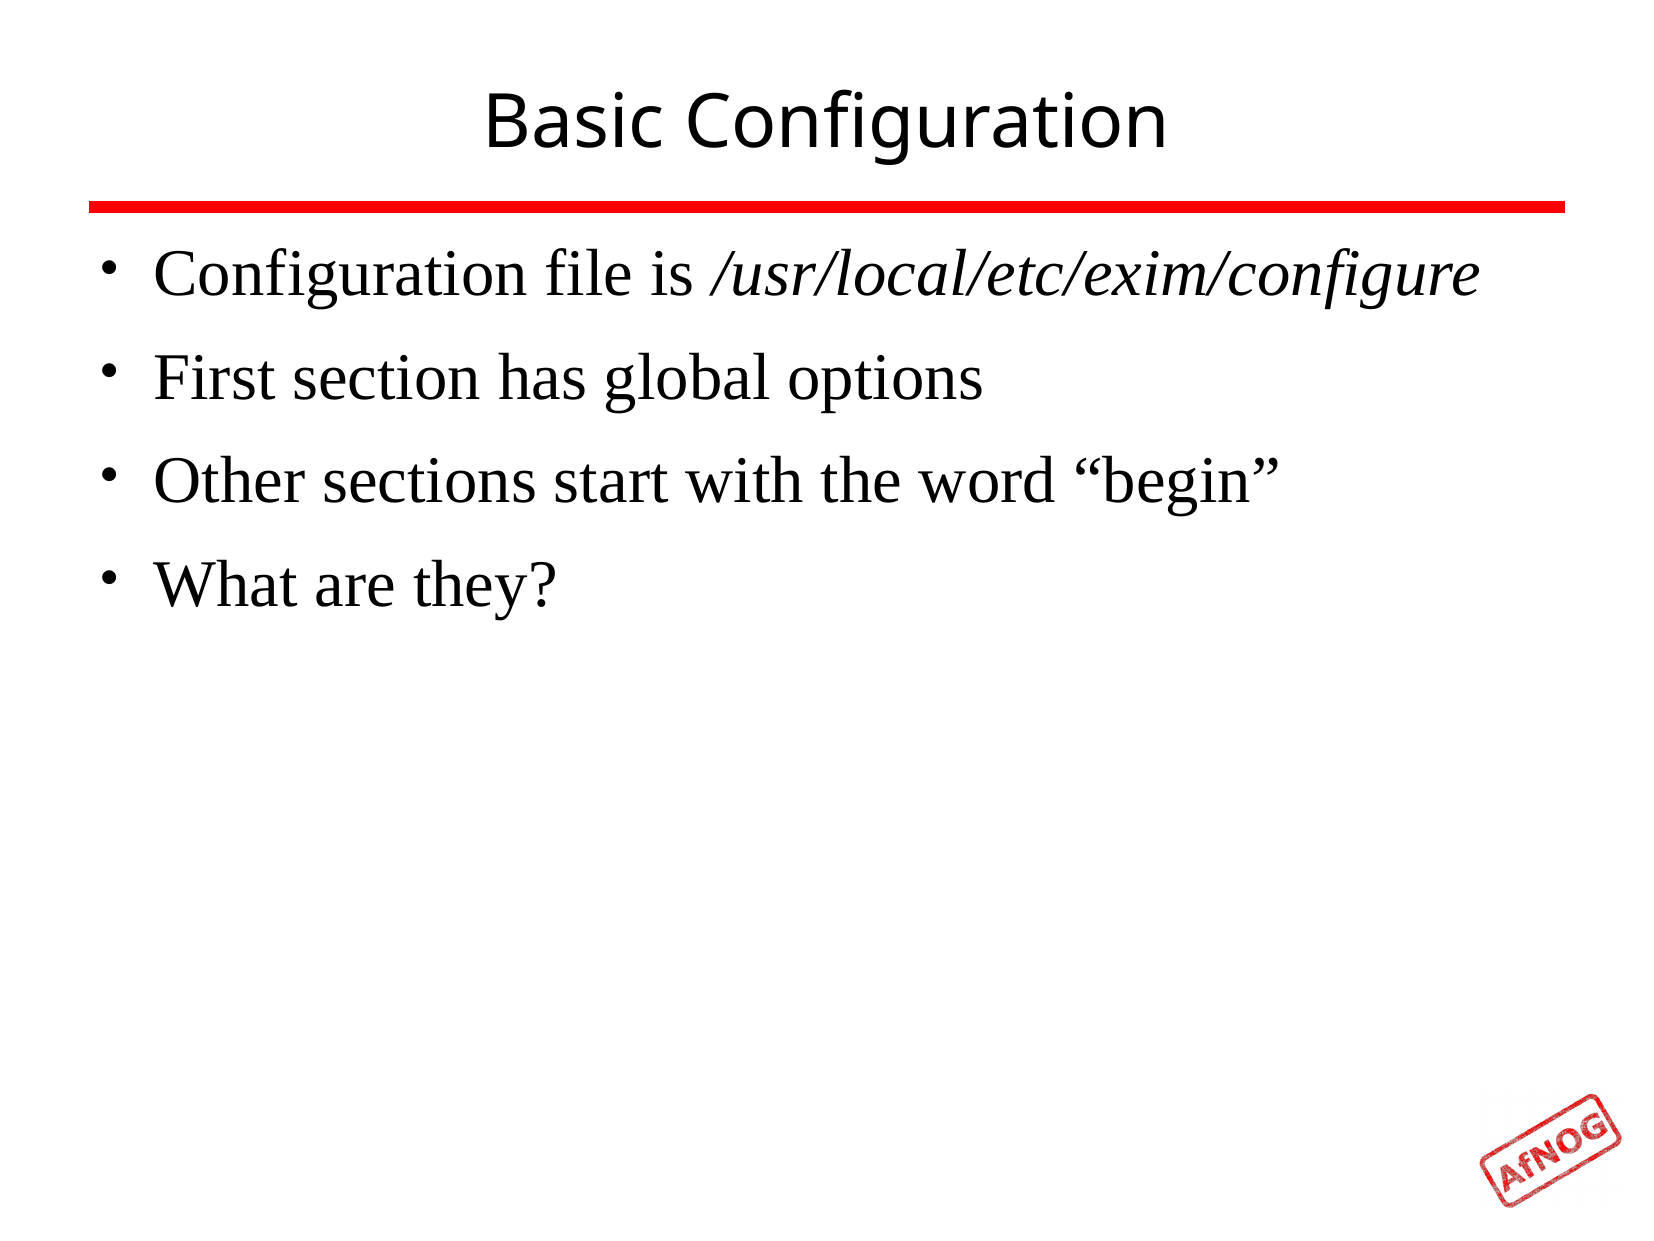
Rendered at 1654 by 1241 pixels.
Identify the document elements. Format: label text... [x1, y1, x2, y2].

list Configuration file is /usr/local/etc/exim/configure First section has global options Other sections start with the word “begin” What are they? [82, 236, 1571, 1123]
title Basic Configuration [88, 29, 1565, 207]
picture [1476, 1090, 1625, 1211]
